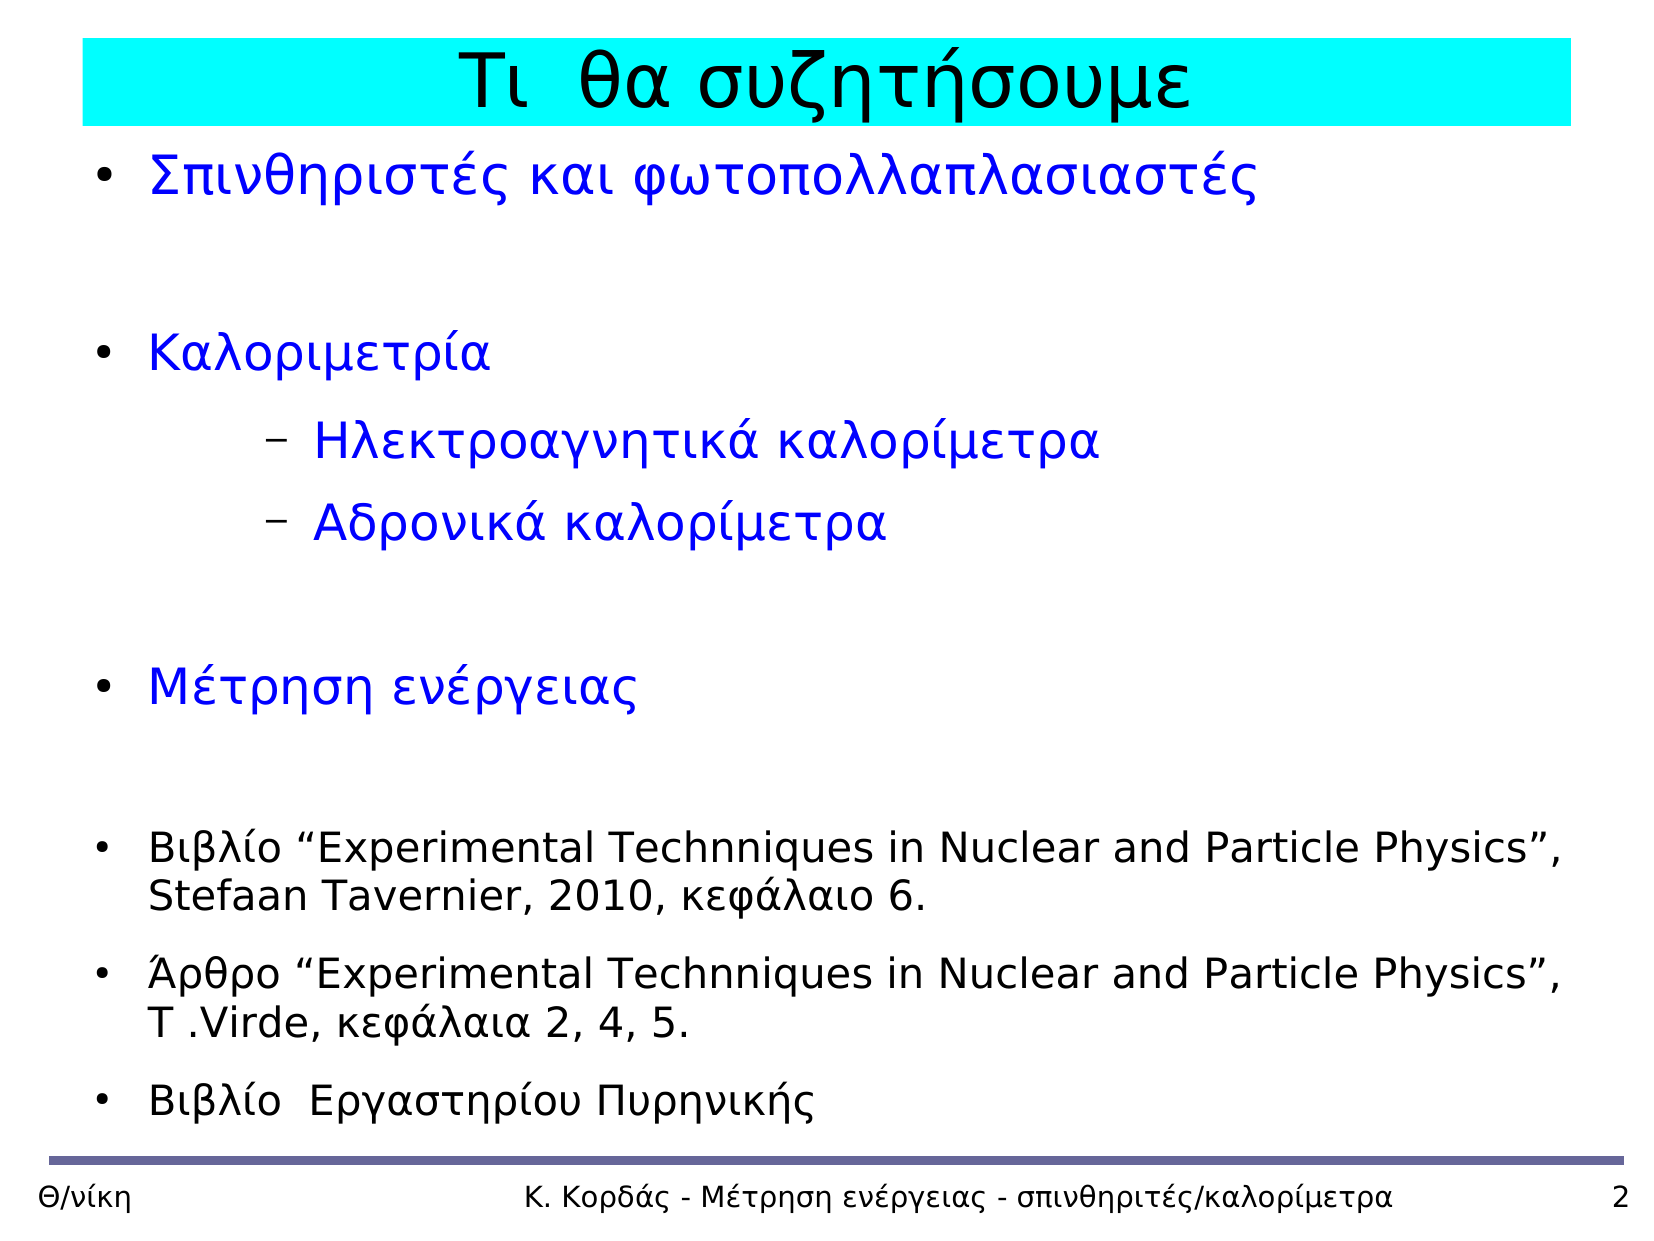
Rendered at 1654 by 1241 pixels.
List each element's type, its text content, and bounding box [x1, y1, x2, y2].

title Τι θα συζητήσουμε [82, 38, 1571, 126]
list Σπινθηριστές και φωτοπολλαπλασιαστές Καλοριμετρία Ηλεκτροαγνητικά καλορίμετρα Αδρονικά καλορίμετρα Μέτρηση ενέργειας Βιβλίο “Experimental Technniques in Nuclear and Particle Physics”, Stefaan Tavernier, 2010, κεφάλαιο 6. Άρθρο “Experimental Technniques in Nuclear and Particle Physics”, Τ .Virde, κεφάλαια 2, 4, 5. Βιβλίο Εργαστηρίου Πυρηνικής [77, 144, 1607, 1214]
